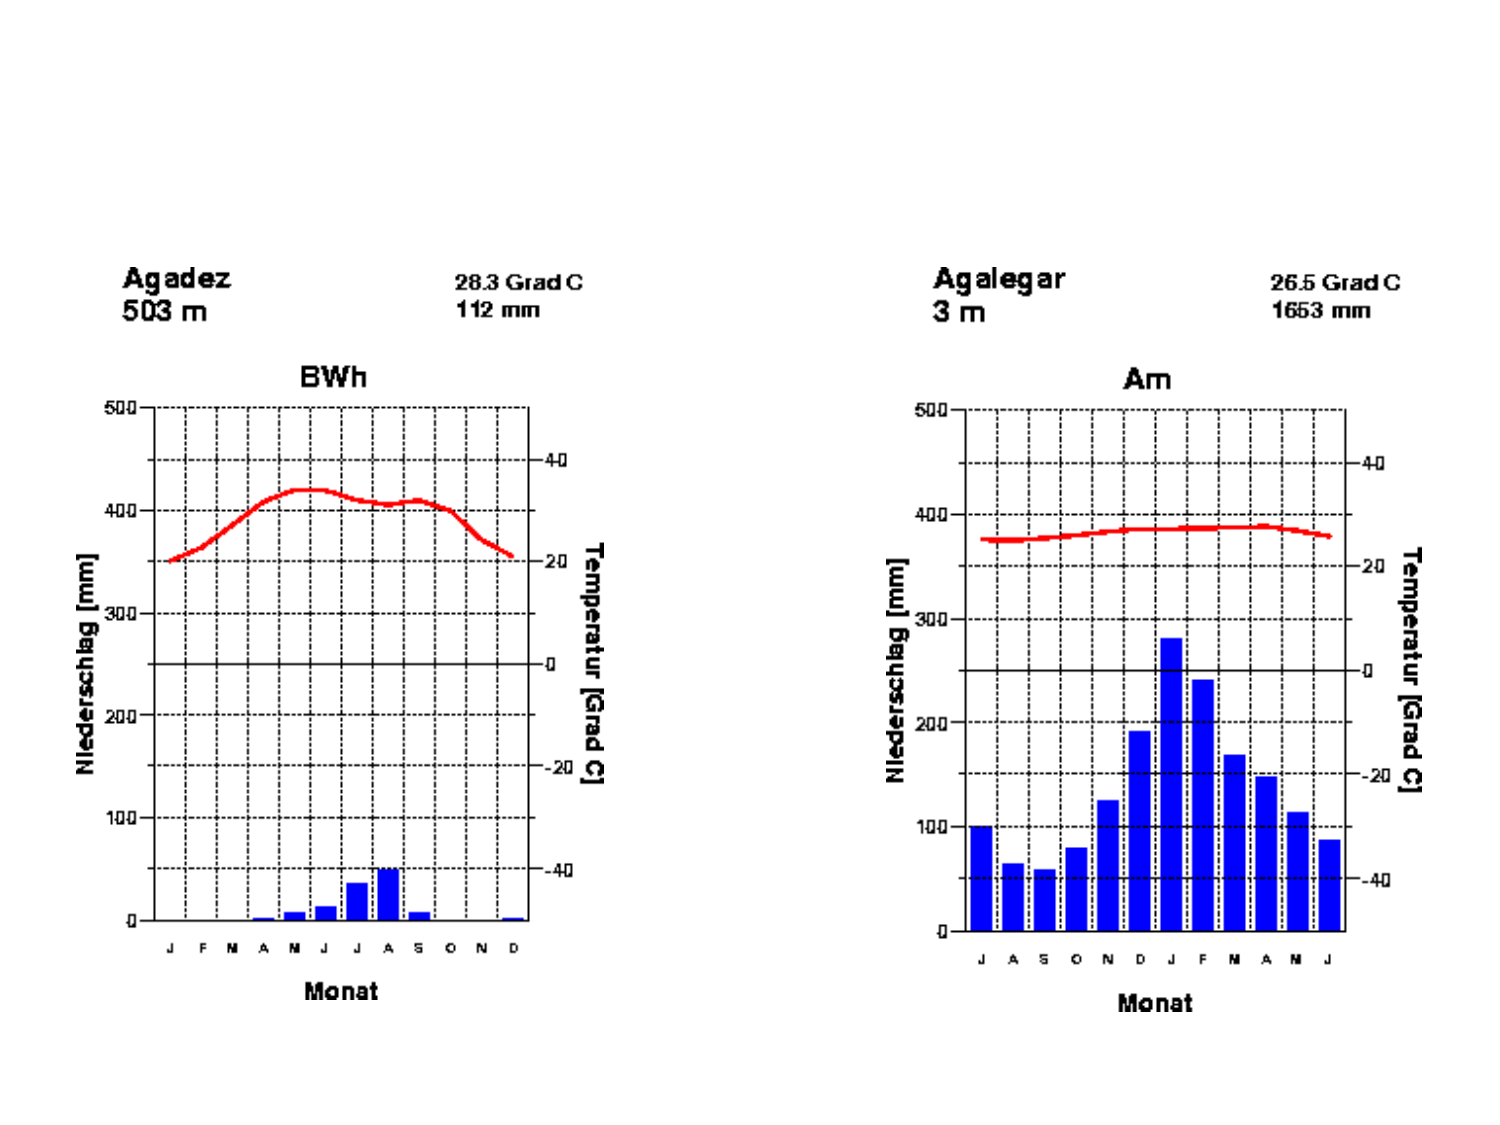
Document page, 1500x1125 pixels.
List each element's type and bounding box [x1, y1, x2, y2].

picture [76, 267, 604, 1000]
picture [886, 267, 1422, 1012]
